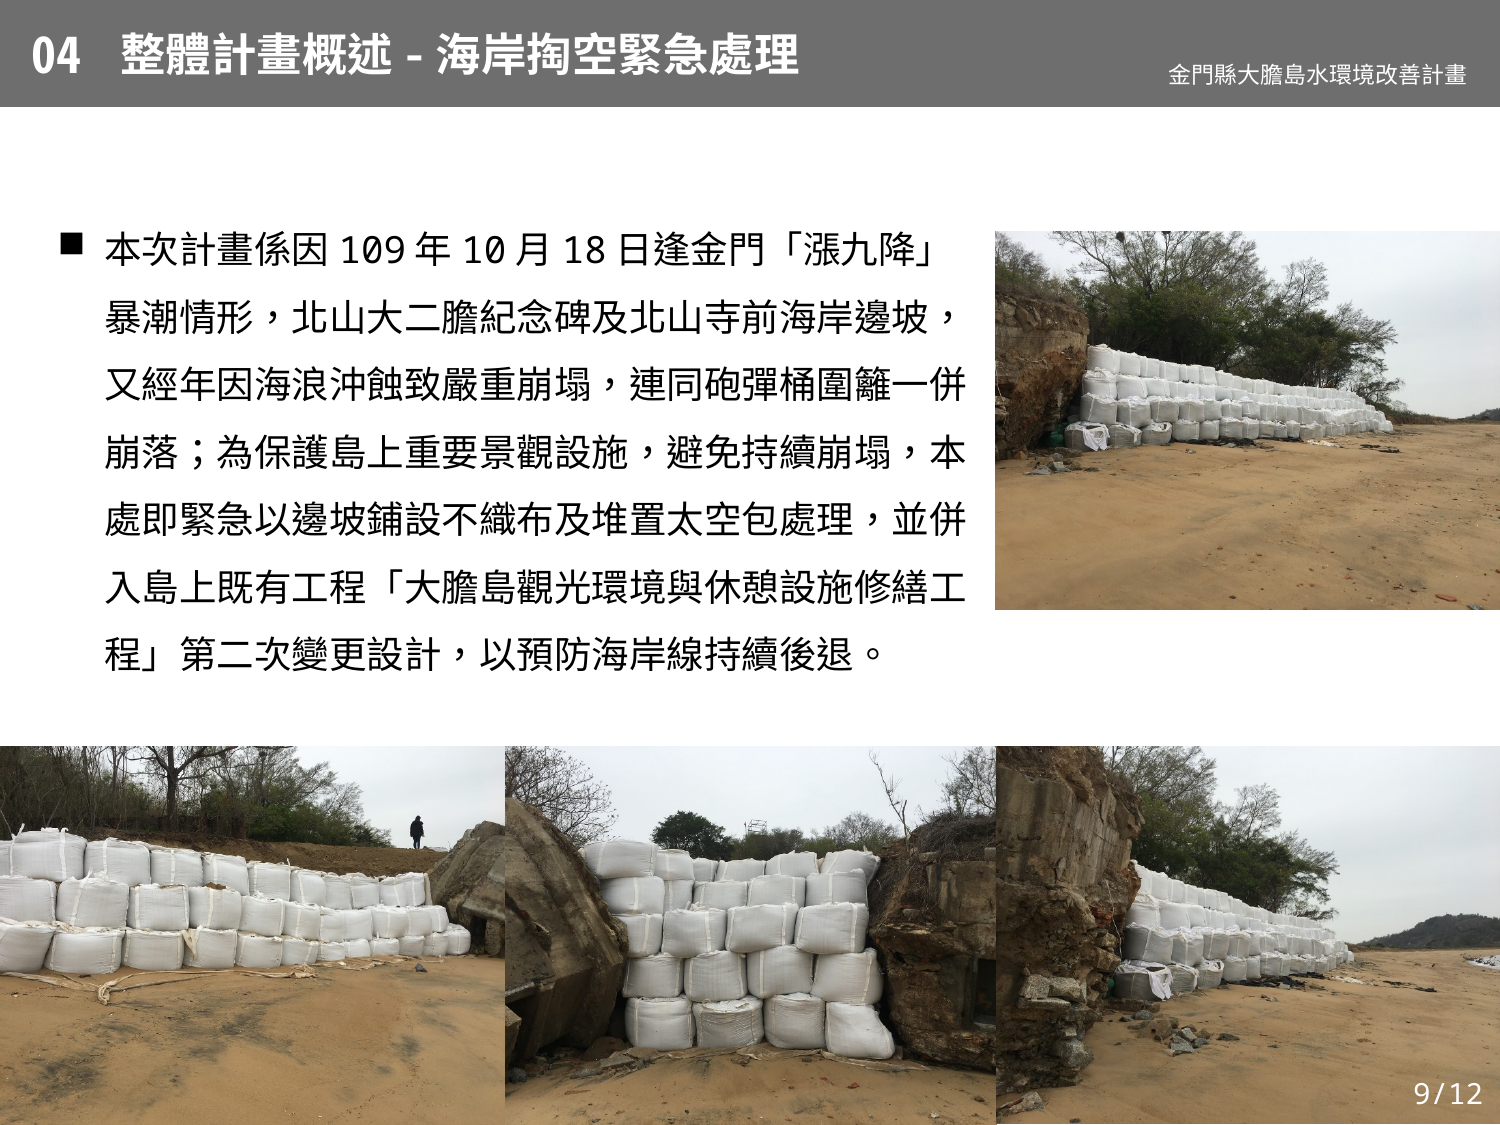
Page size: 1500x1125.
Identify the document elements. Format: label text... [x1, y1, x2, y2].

text_box <編號>/12 [1148, 1065, 1498, 1125]
picture [0, 746, 1500, 1125]
picture [995, 231, 1500, 610]
list 04 [19, 13, 110, 93]
text_box 金門縣大膽島水環境改善計畫 [981, 42, 1483, 96]
text_box 本次計畫係因109年10月18日逢金門「漲九降」暴潮情形，北山大二膽紀念碑及北山寺前海岸邊坡，又經年因海浪沖蝕致嚴重崩塌，連同砲彈桶圍籬一併崩落；為保護島上重要景觀設施，避免持續崩塌，本處即緊急以邊坡鋪設不織布及堆置太空包處理，並併入島上既有工程「大膽島觀光環境與休憩設施修繕工程」第二次變更設計，以預防海岸線持續後退。 [42, 196, 982, 684]
list 整體計畫概述-海岸掏空緊急處理 [110, 13, 861, 93]
